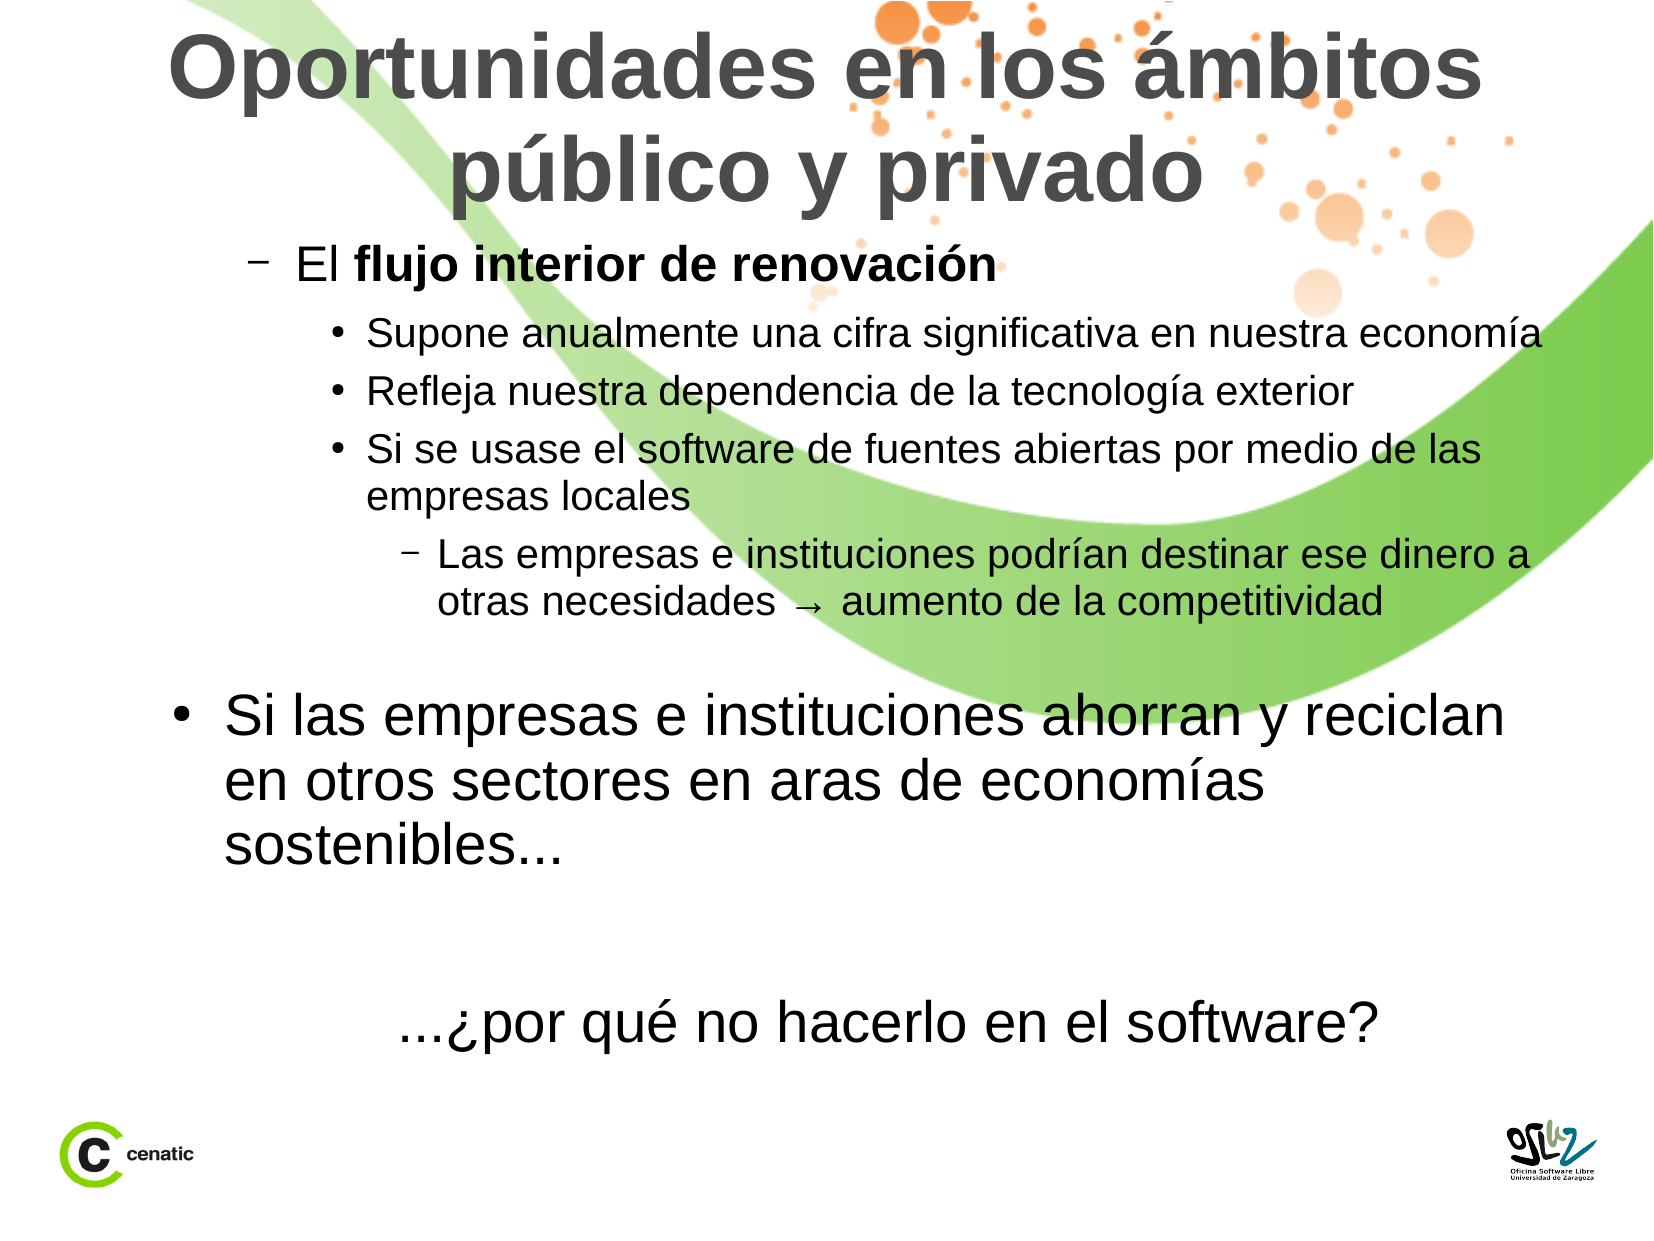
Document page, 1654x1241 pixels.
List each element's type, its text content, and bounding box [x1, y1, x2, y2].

picture [183, 0, 1653, 755]
title Oportunidades en los ámbitos público y privado [82, 15, 1571, 221]
list El flujo interior de renovación Supone anualmente una cifra significativa en nuestra economía Refleja nuestra dependencia de la tecnología exterior Si se usase el software de fuentes abiertas por medio de las empresas locales Las empresas e instituciones podrían destinar ese dinero a otras necesidades → aumento de la competitividad Si las empresas e instituciones ahorran y reciclan en otros sectores en aras de economías sostenibles... ...¿por qué no hacerlo en el software? [82, 236, 1571, 1137]
picture [1505, 1119, 1600, 1182]
picture [59, 1121, 194, 1188]
